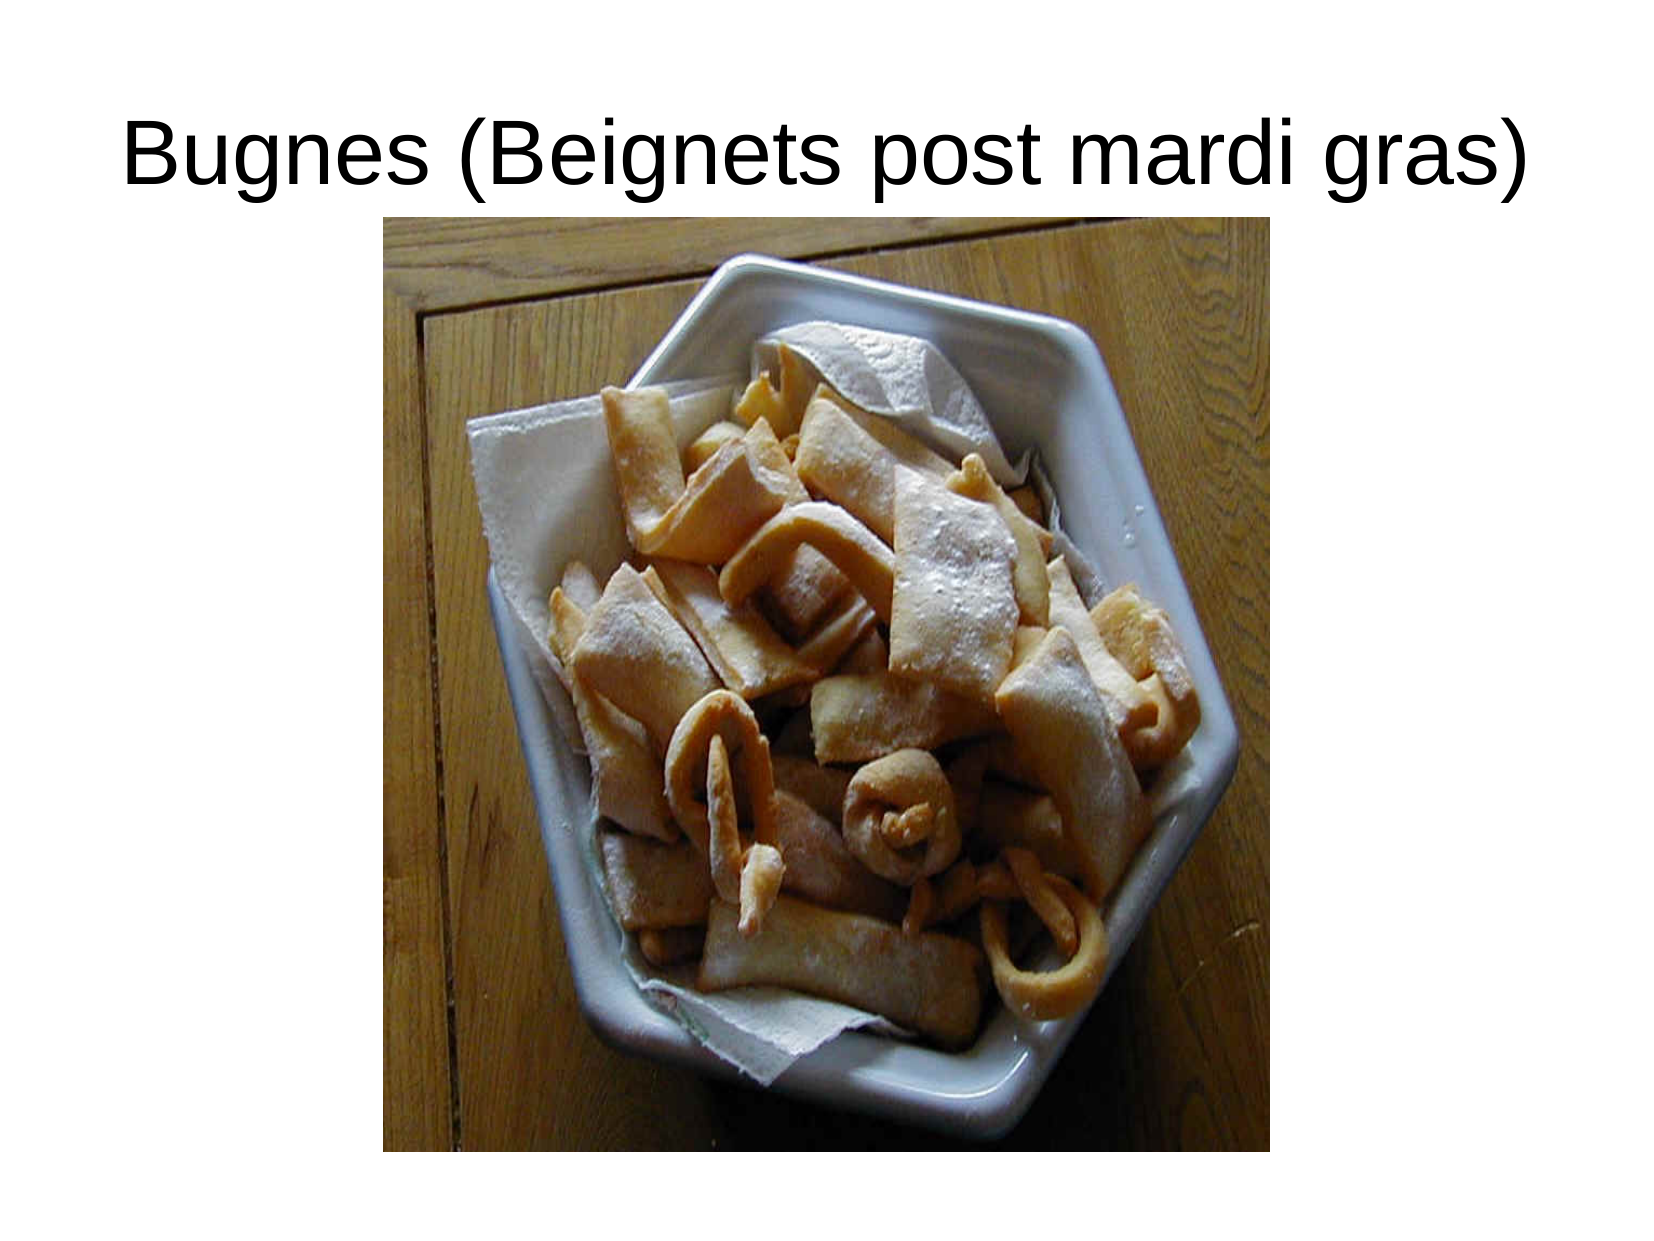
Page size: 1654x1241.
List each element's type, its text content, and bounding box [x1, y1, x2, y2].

picture [383, 217, 1270, 1152]
title Bugnes (Beignets post mardi gras) [82, 56, 1571, 250]
